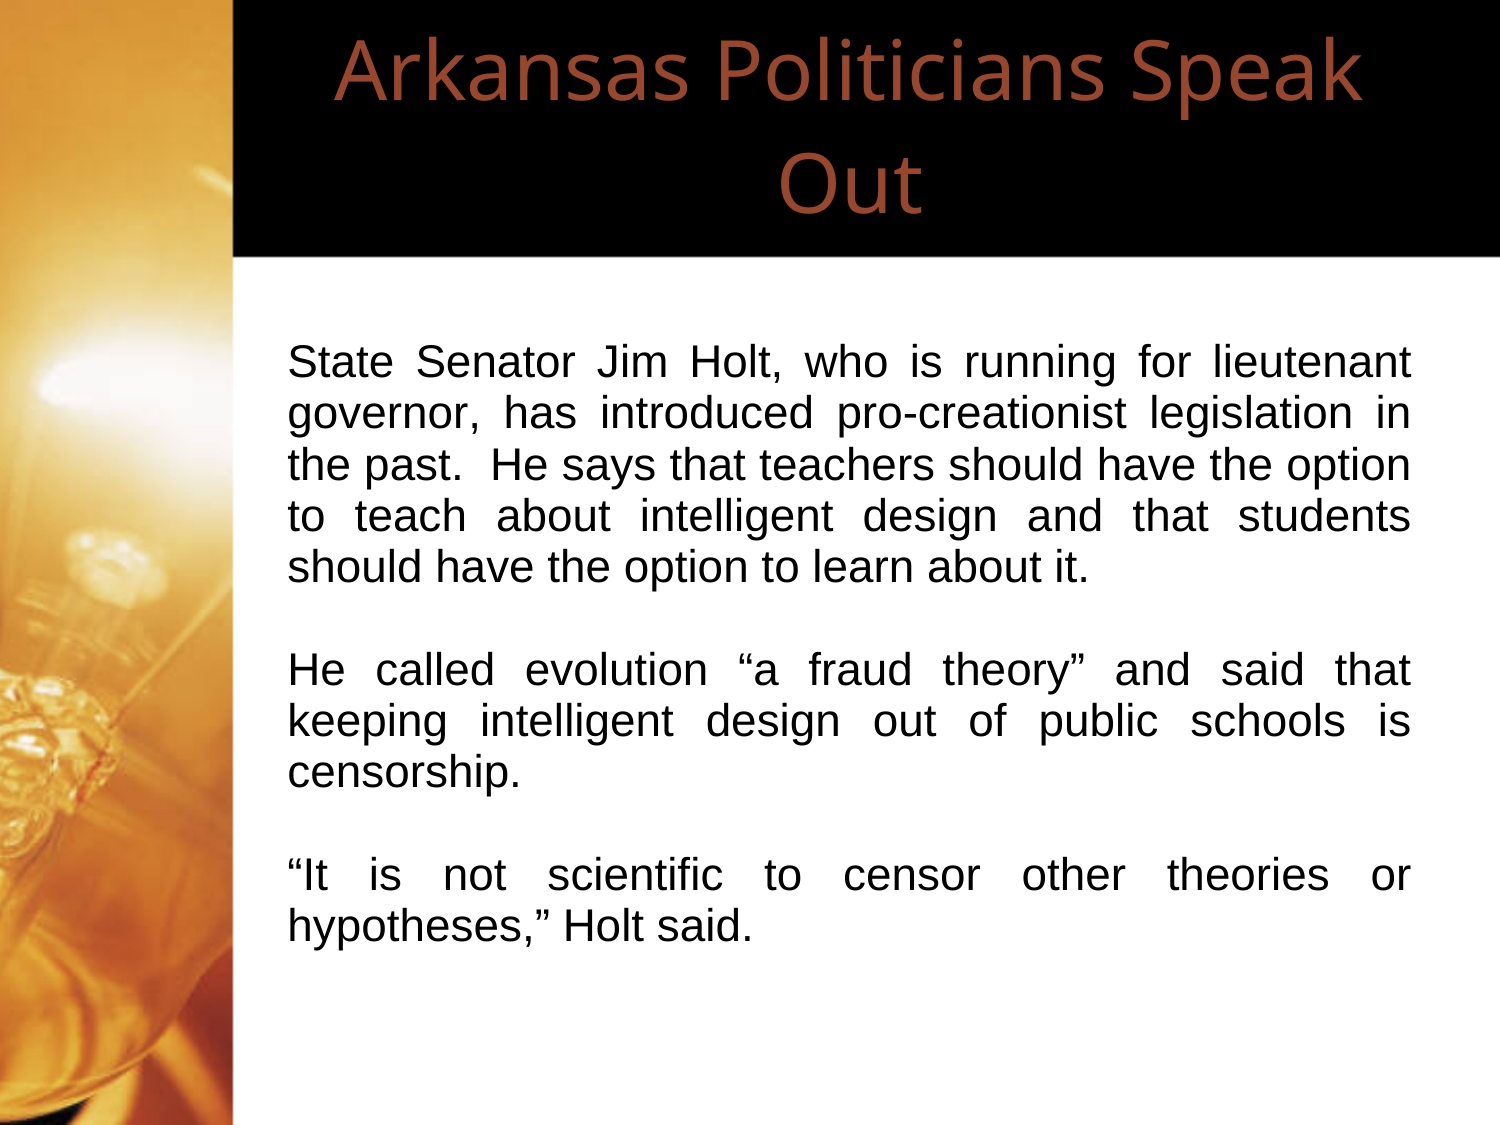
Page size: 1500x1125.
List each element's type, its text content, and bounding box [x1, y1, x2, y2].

picture [0, 0, 1500, 1125]
subtitle State Senator Jim Holt, who is running for lieutenant governor, has introduced pro-creationist legislation in the past. He says that teachers should have the option to teach about intelligent design and that students should have the option to learn about it. He called evolution “a fraud theory” and said that keeping intelligent design out of public schools is censorship. “It is not scientific to censor other theories or hypotheses,” Holt said. [287, 287, 1413, 1001]
title Arkansas Politicians Speak Out [287, 7, 1413, 243]
